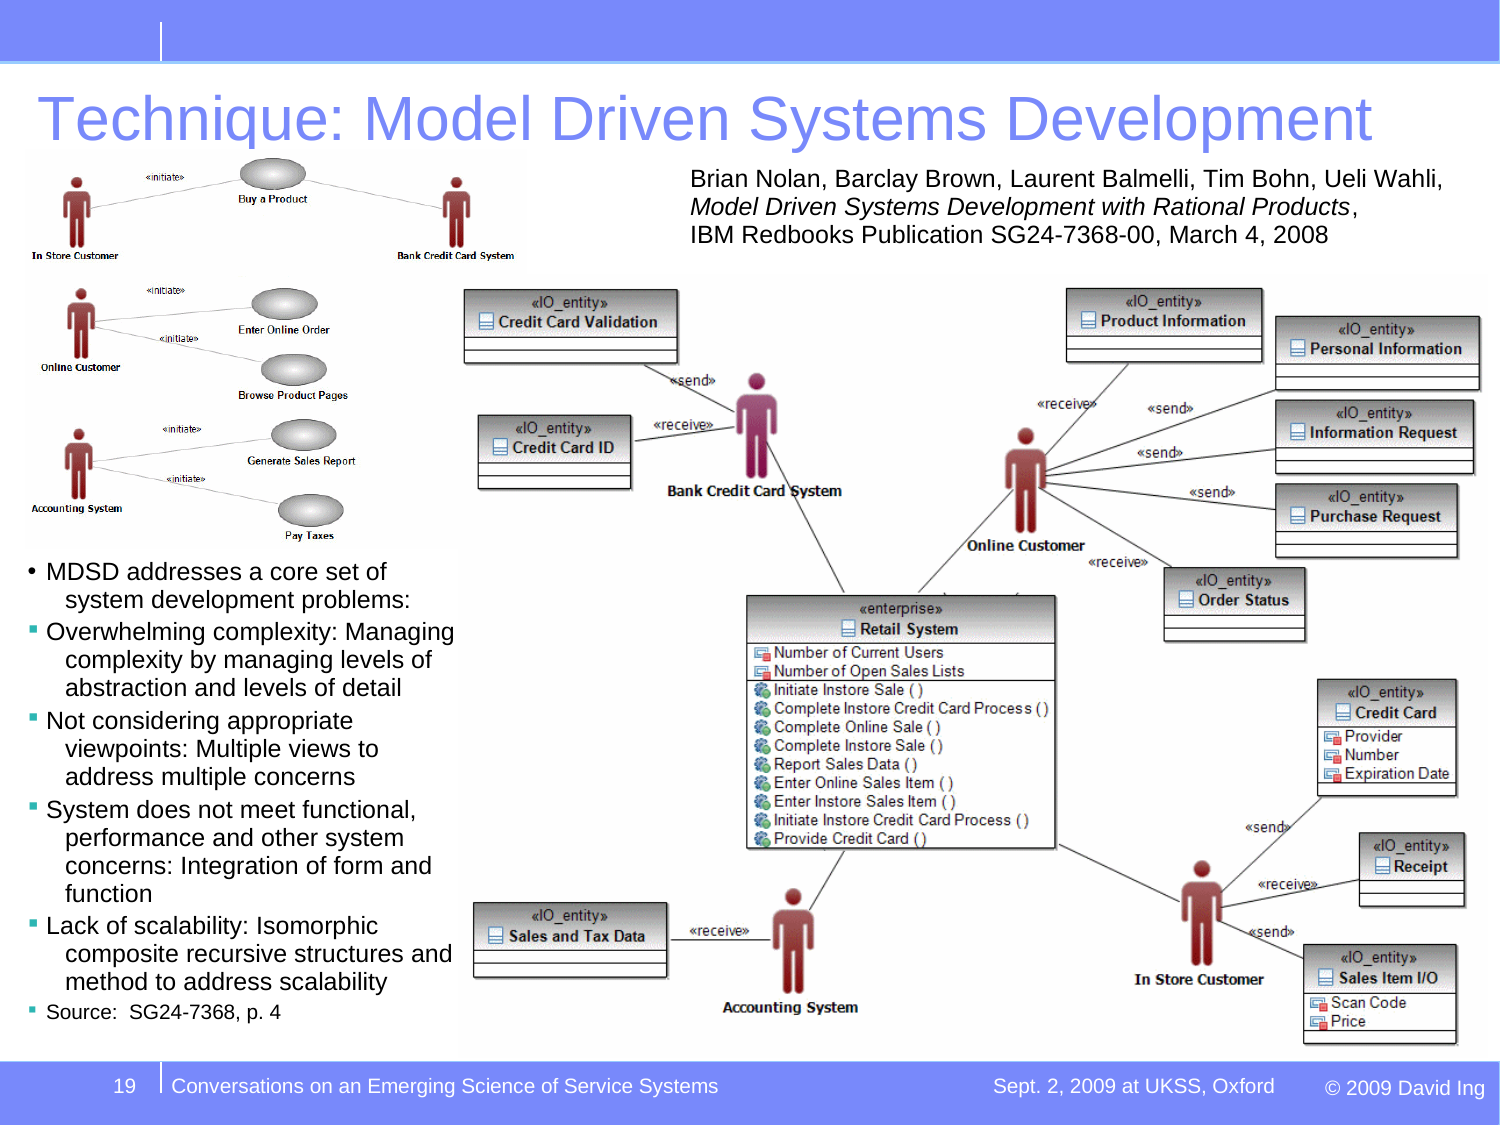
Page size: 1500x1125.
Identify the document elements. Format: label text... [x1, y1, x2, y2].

text_box Brian Nolan, Barclay Brown, Laurent Balmelli, Tim Bohn, Ueli Wahli, Model Driven Systems Development with Rational Products, IBM Redbooks Publication SG24-7368-00, March 4, 2008 [674, 157, 1488, 257]
picture [25, 149, 1488, 1058]
title Technique: Model Driven Systems Development [37, 90, 1463, 205]
text_box MDSD addresses a core set of system development problems: Overwhelming complexity: Managing complexity by managing levels of abstraction and levels of detail Not considering appropriate viewpoints: Multiple views to address multiple concerns System does not meet functional, performance and other system concerns: Integration of form and function Lack of scalability: Isomorphic composite recursive structures and method to address scalability Source: SG24-7368, p. 4 [12, 549, 476, 1032]
